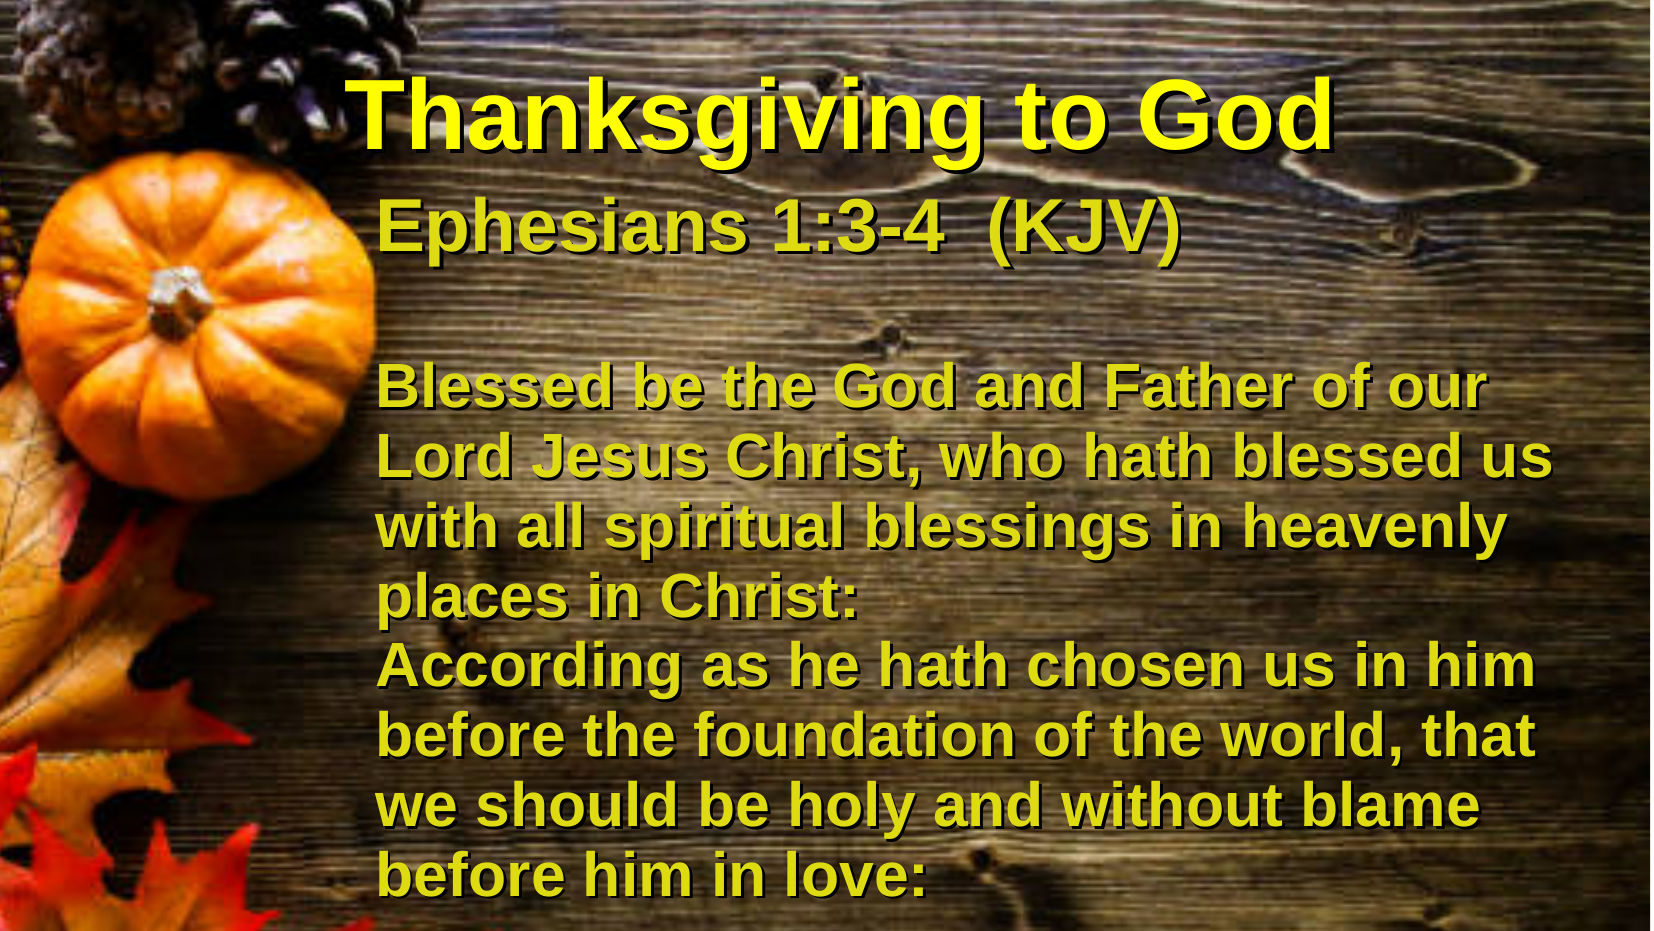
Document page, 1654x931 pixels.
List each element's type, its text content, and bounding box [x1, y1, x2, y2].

title Thanksgiving to God [82, 37, 1571, 193]
subtitle Ephesians 1:3-4 (KJV) Blessed be the God and Father of our Lord Jesus Christ, who hath blessed us with all spiritual blessings in heavenly places in Christ: According as he hath chosen us in him before the foundation of the world, that we should be holy and without blame before him in love: [375, 43, 1621, 931]
picture [0, 0, 1651, 931]
